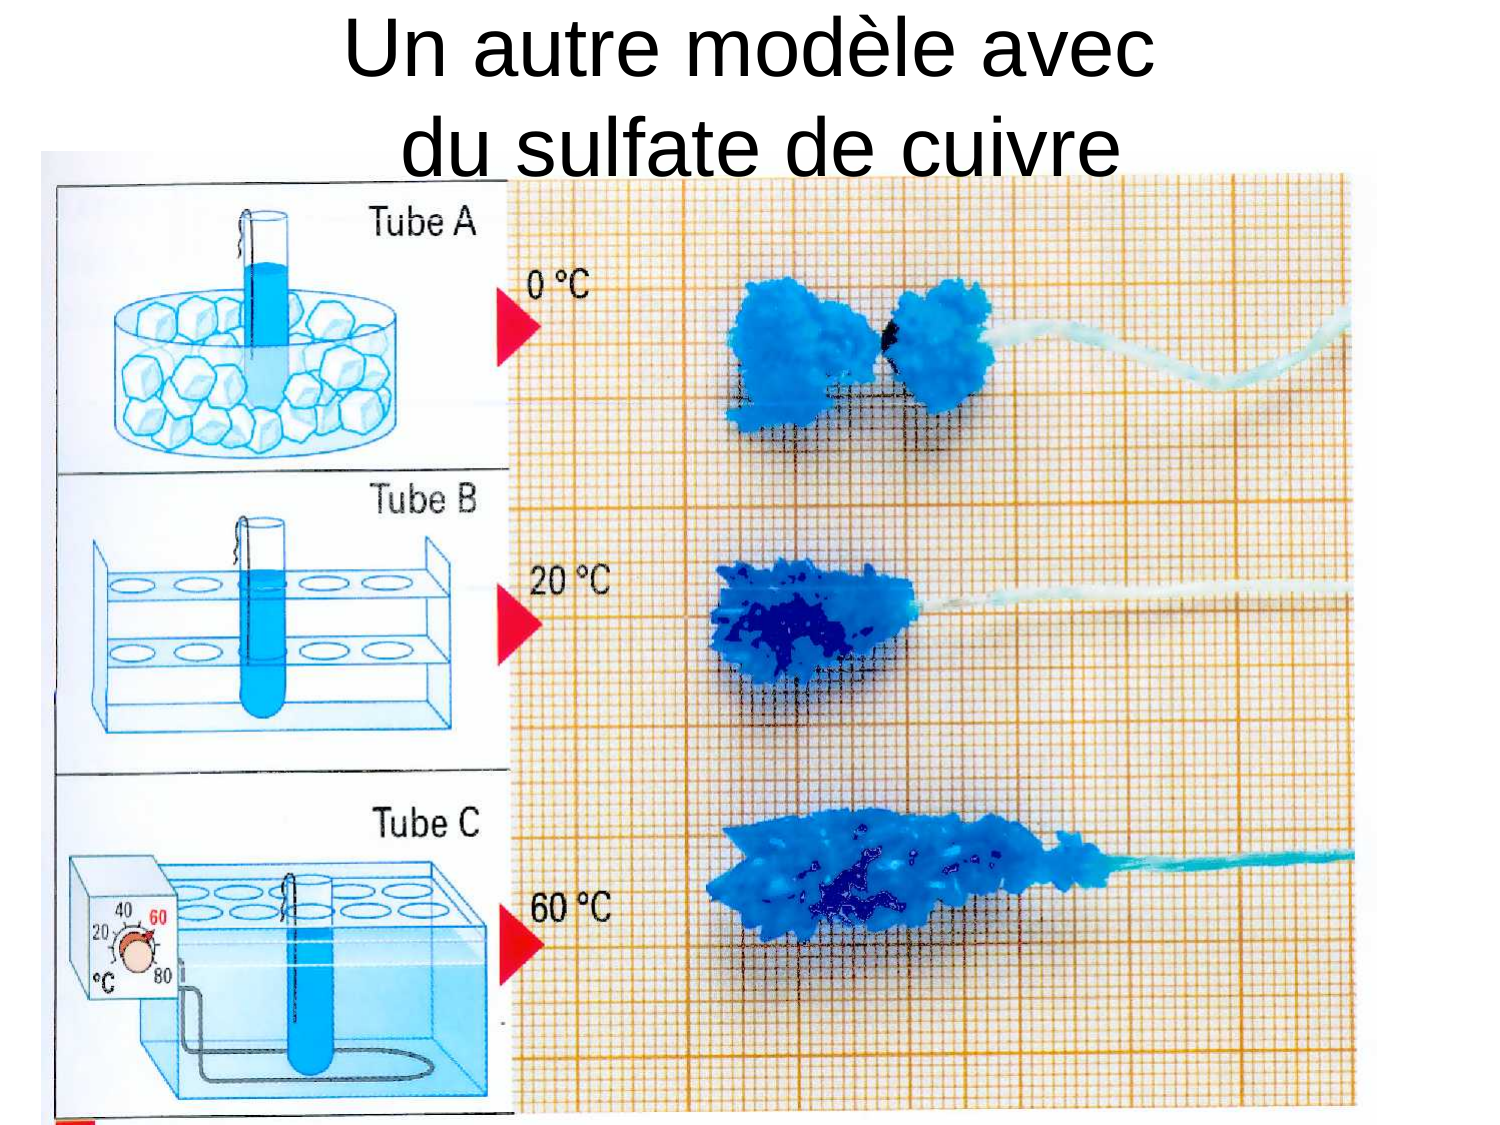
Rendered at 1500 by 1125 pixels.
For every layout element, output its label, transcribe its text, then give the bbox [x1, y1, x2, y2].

picture [41, 202, 1377, 1125]
title Un autre modèle avec du sulfate de cuivre [0, 0, 1500, 202]
